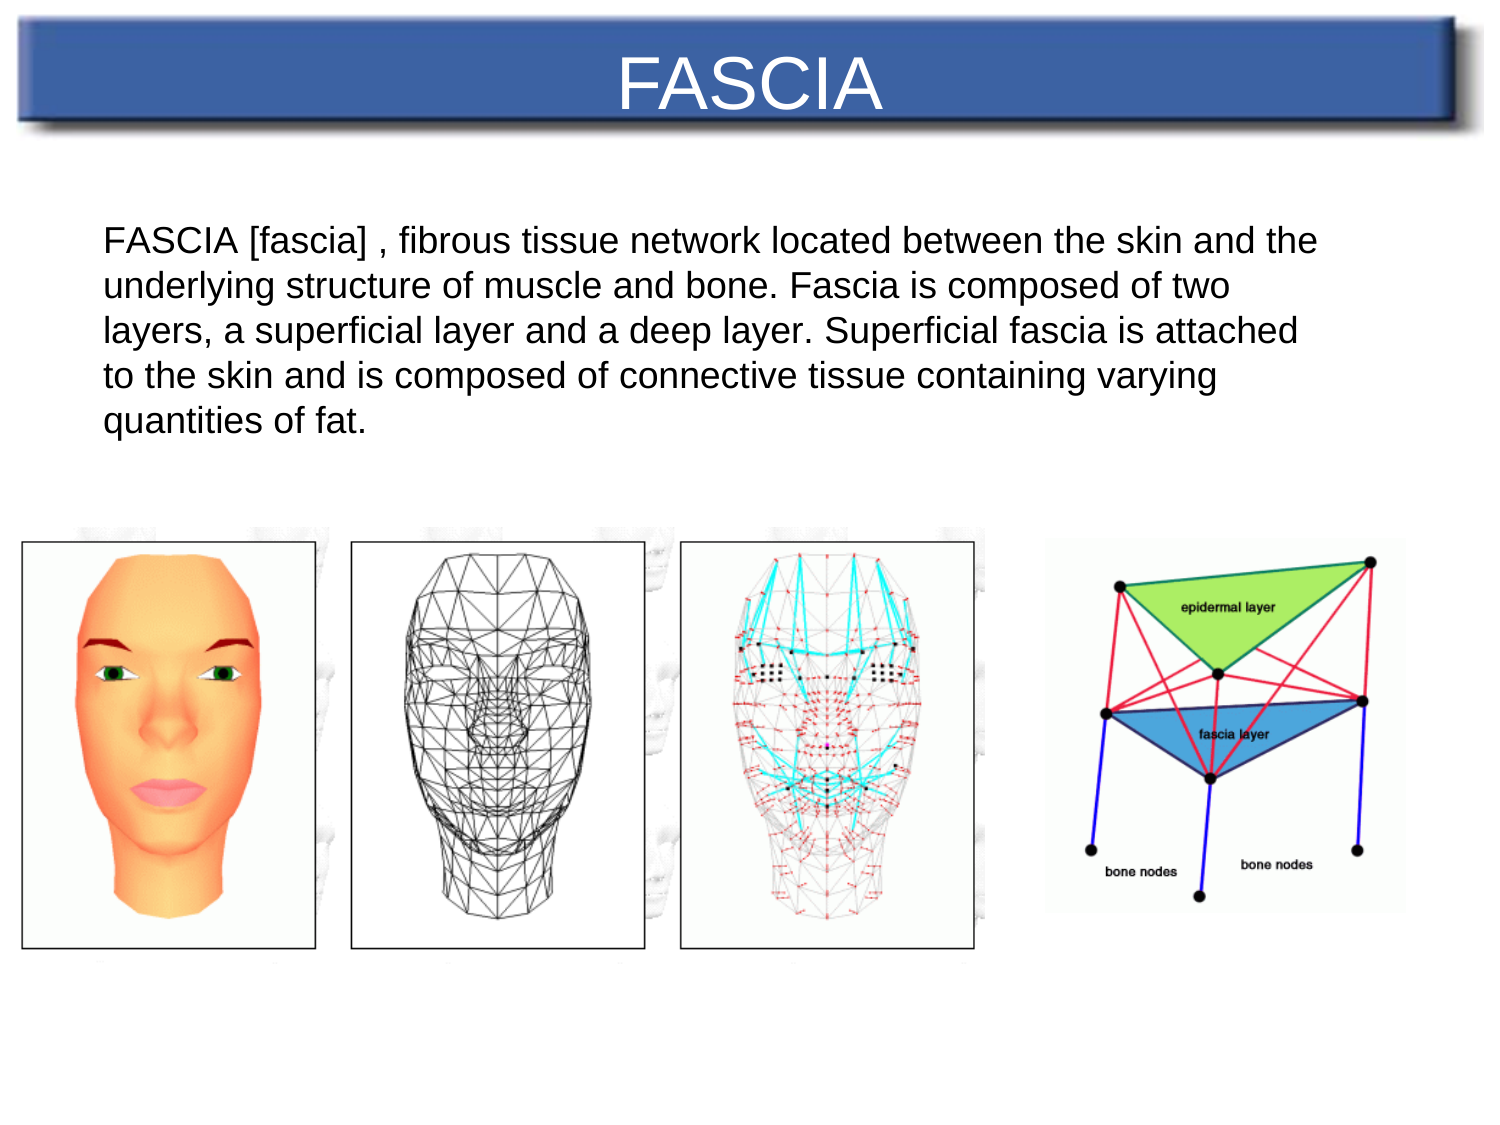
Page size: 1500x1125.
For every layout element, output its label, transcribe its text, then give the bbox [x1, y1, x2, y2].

picture [0, 527, 985, 964]
title FASCIA [75, 26, 1426, 133]
text_box FASCIA [fascia] , fibrous tissue network located between the skin and the underlying structure of muscle and bone. Fascia is composed of two layers, a superficial layer and a deep layer. Superficial fascia is attached to the skin and is composed of connective tissue containing varying quantities of fat. [88, 207, 1353, 449]
picture [16, 13, 1484, 141]
picture [1045, 538, 1406, 913]
